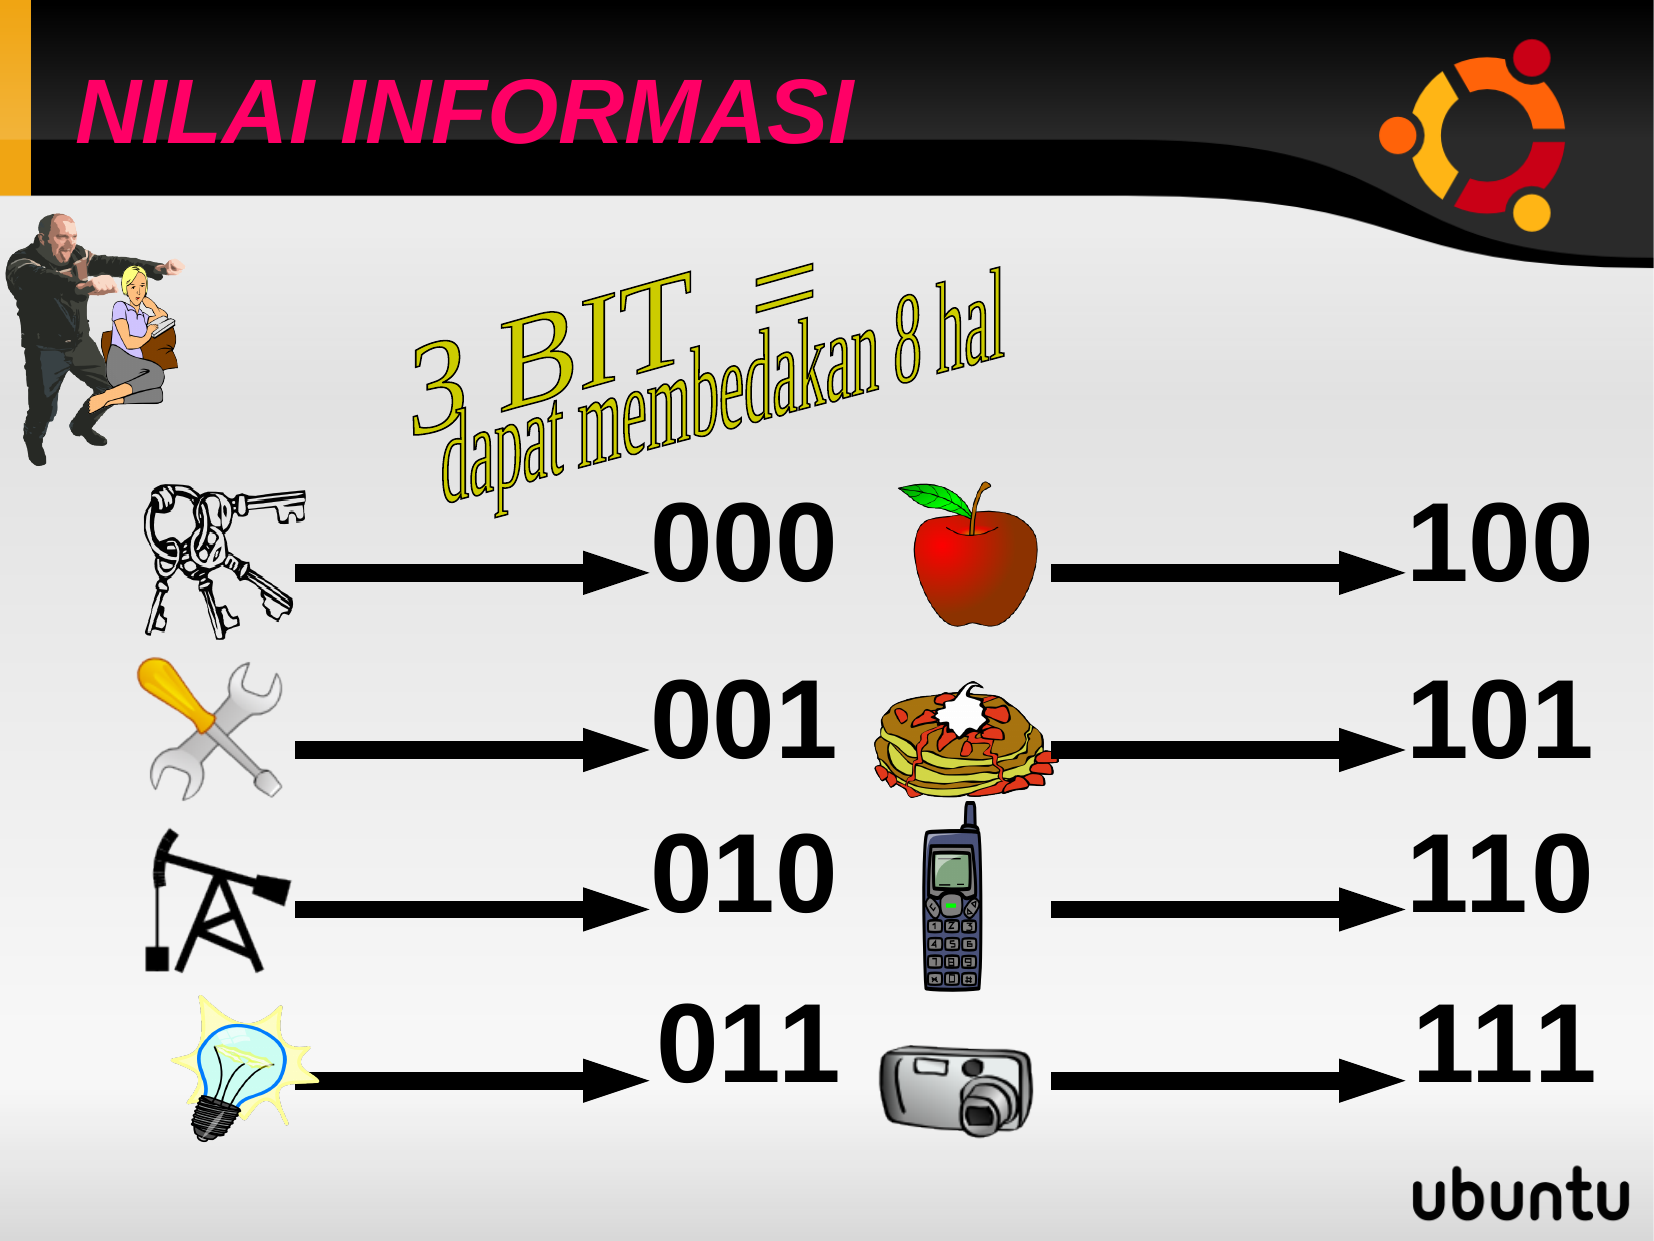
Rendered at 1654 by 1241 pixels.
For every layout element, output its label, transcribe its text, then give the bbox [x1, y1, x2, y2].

text_box 000 [620, 472, 869, 649]
text_box dapat membedakan 8 hal [895, 294, 920, 383]
text_box dapat membedakan 8 hal [746, 327, 772, 423]
text_box dapat membedakan 8 hal [827, 338, 851, 402]
text_box dapat membedakan 8 hal [647, 379, 690, 450]
text_box 110 [1375, 803, 1625, 988]
text_box dapat membedakan 8 hal [852, 330, 879, 396]
text_box 111 [1381, 972, 1630, 1158]
text_box dapat membedakan 8 hal [721, 365, 743, 429]
text_box 010 [620, 803, 869, 988]
text_box dapat membedakan 8 hal [690, 345, 717, 437]
text_box 3 BIT = [620, 271, 691, 374]
text_box 3 BIT = [756, 290, 813, 313]
text_box dapat membedakan 8 hal [495, 424, 521, 518]
text_box dapat membedakan 8 hal [471, 431, 494, 496]
text_box 001 [620, 649, 869, 803]
text_box dapat membedakan 8 hal [524, 417, 547, 482]
text_box 100 [1375, 472, 1625, 649]
text_box dapat membedakan 8 hal [578, 398, 621, 468]
picture [0, 0, 1654, 1241]
text_box dapat membedakan 8 hal [936, 281, 964, 374]
text_box 3 BIT = [756, 263, 813, 286]
text_box 101 [1375, 649, 1625, 803]
text_box dapat membedakan 8 hal [966, 301, 989, 366]
text_box dapat membedakan 8 hal [548, 400, 564, 476]
text_box dapat membedakan 8 hal [798, 317, 826, 410]
text_box dapat membedakan 8 hal [623, 391, 645, 455]
text_box dapat membedakan 8 hal [442, 407, 469, 503]
text_box 011 [625, 972, 875, 1158]
title NILAI INFORMASI [60, 18, 1625, 206]
text_box 3 BIT = [413, 340, 464, 435]
text_box dapat membedakan 8 hal [990, 267, 1004, 360]
text_box 3 BIT = [582, 292, 615, 389]
text_box dapat membedakan 8 hal [774, 352, 797, 417]
text_box 3 BIT = [501, 311, 573, 412]
